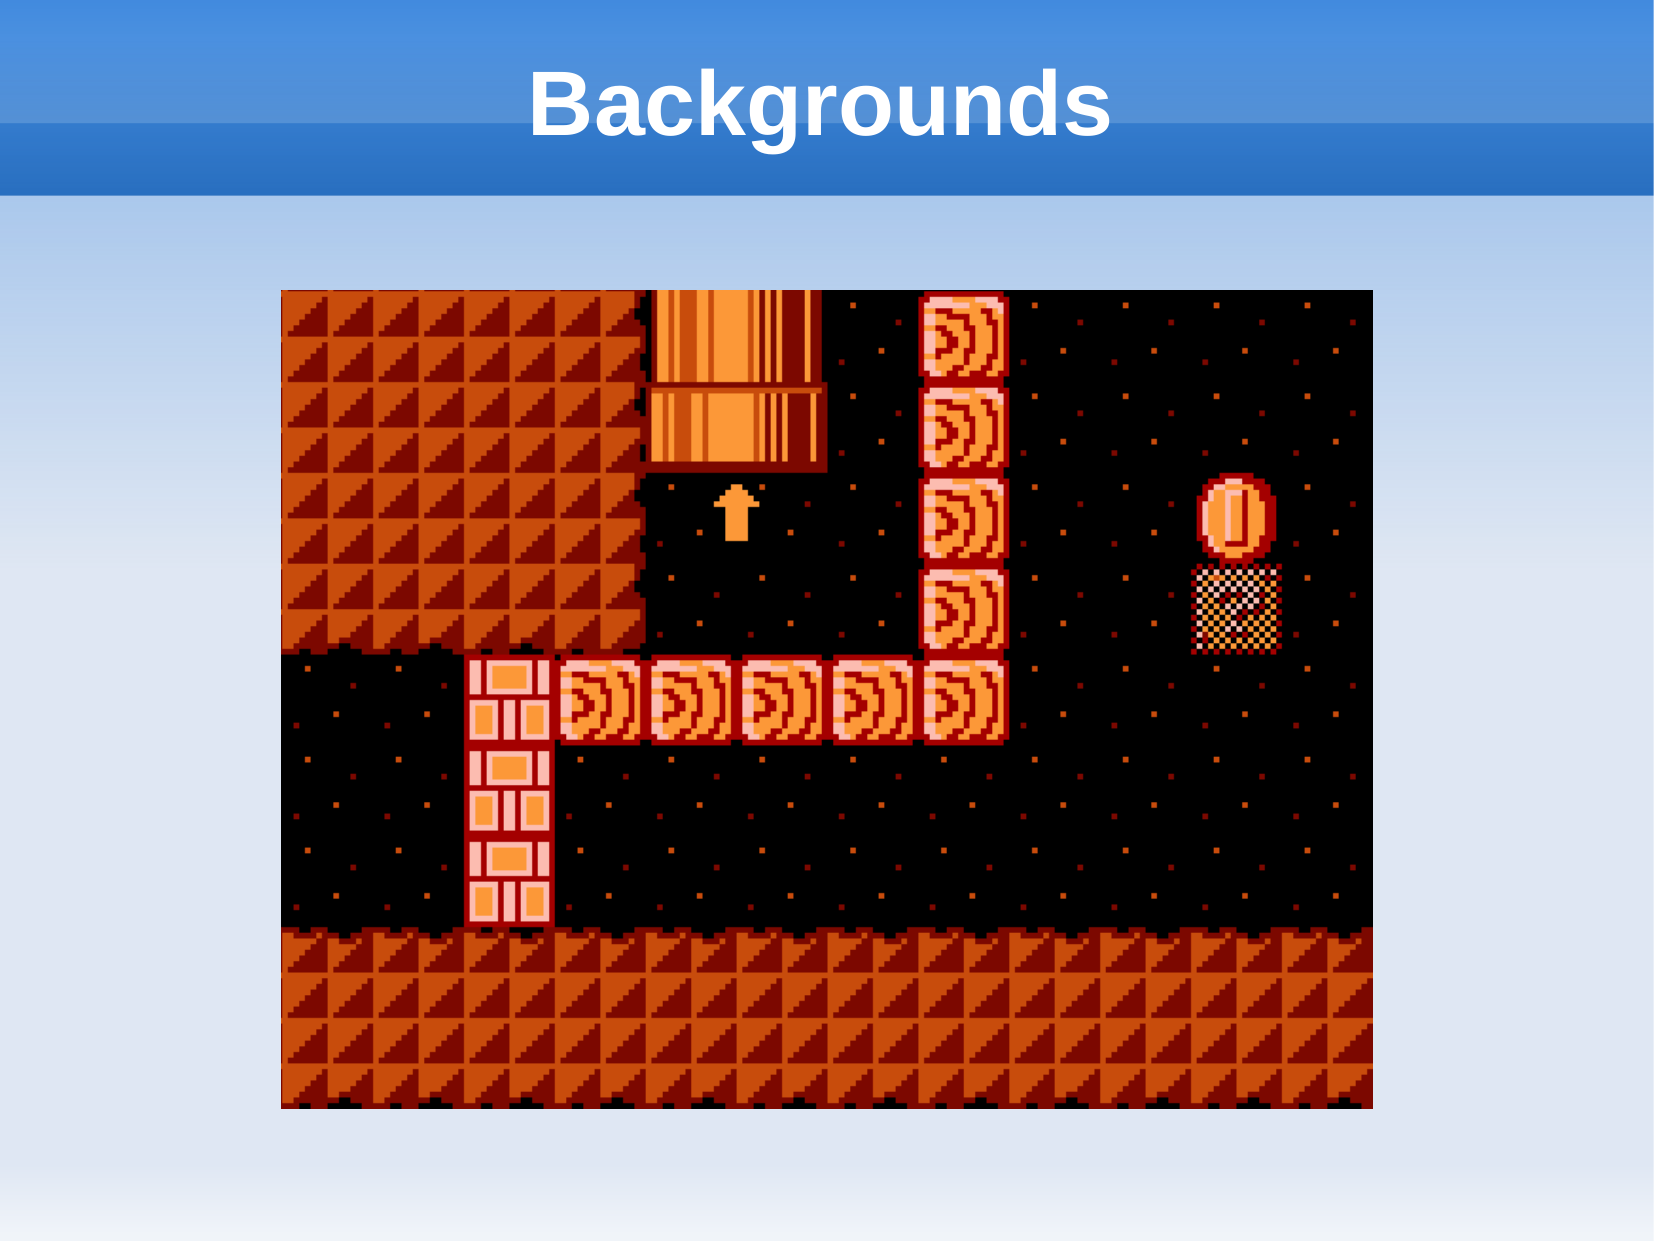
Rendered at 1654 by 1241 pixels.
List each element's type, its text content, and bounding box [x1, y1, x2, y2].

picture [0, 0, 1654, 1241]
title Backgrounds [76, 0, 1565, 208]
